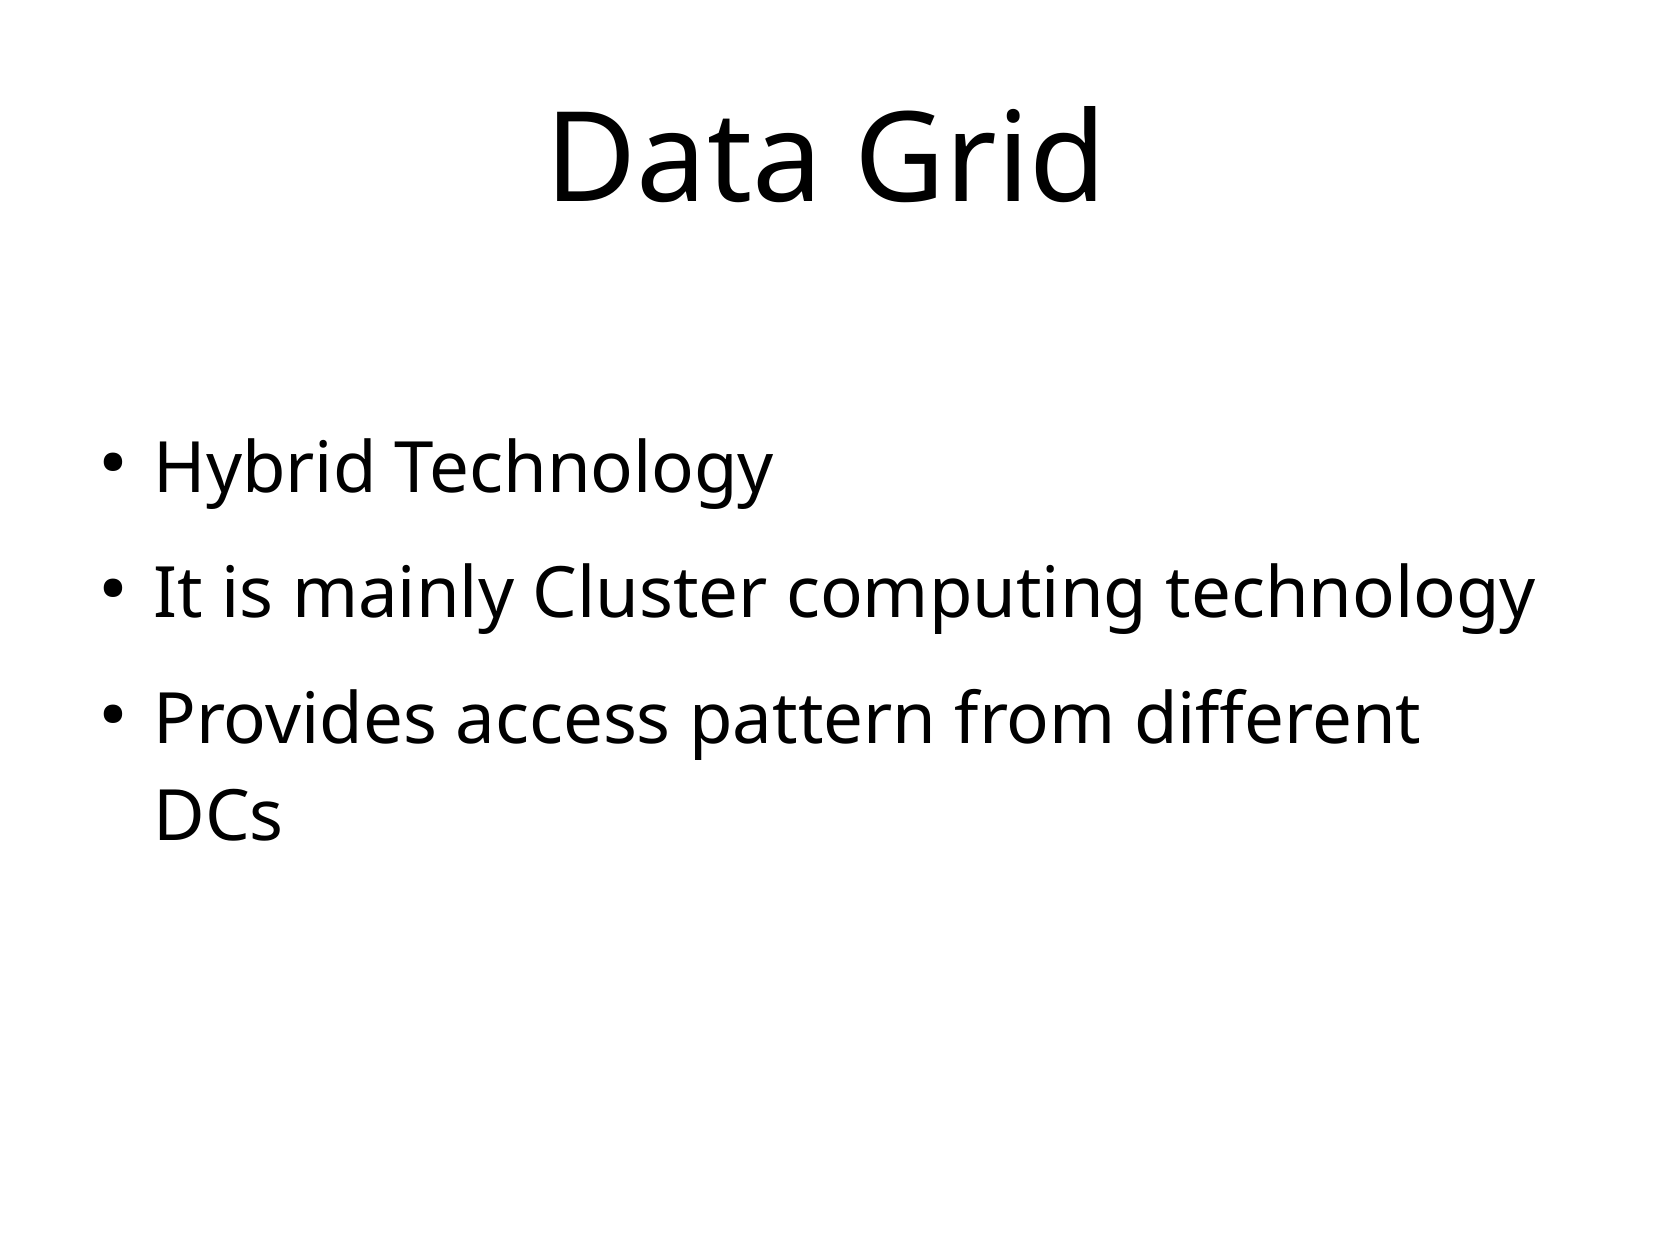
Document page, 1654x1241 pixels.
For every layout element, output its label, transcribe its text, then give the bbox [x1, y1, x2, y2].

list Hybrid Technology It is mainly Cluster computing technology Provides access pattern from different DCs [82, 290, 1571, 1010]
title Data Grid [82, 49, 1571, 257]
